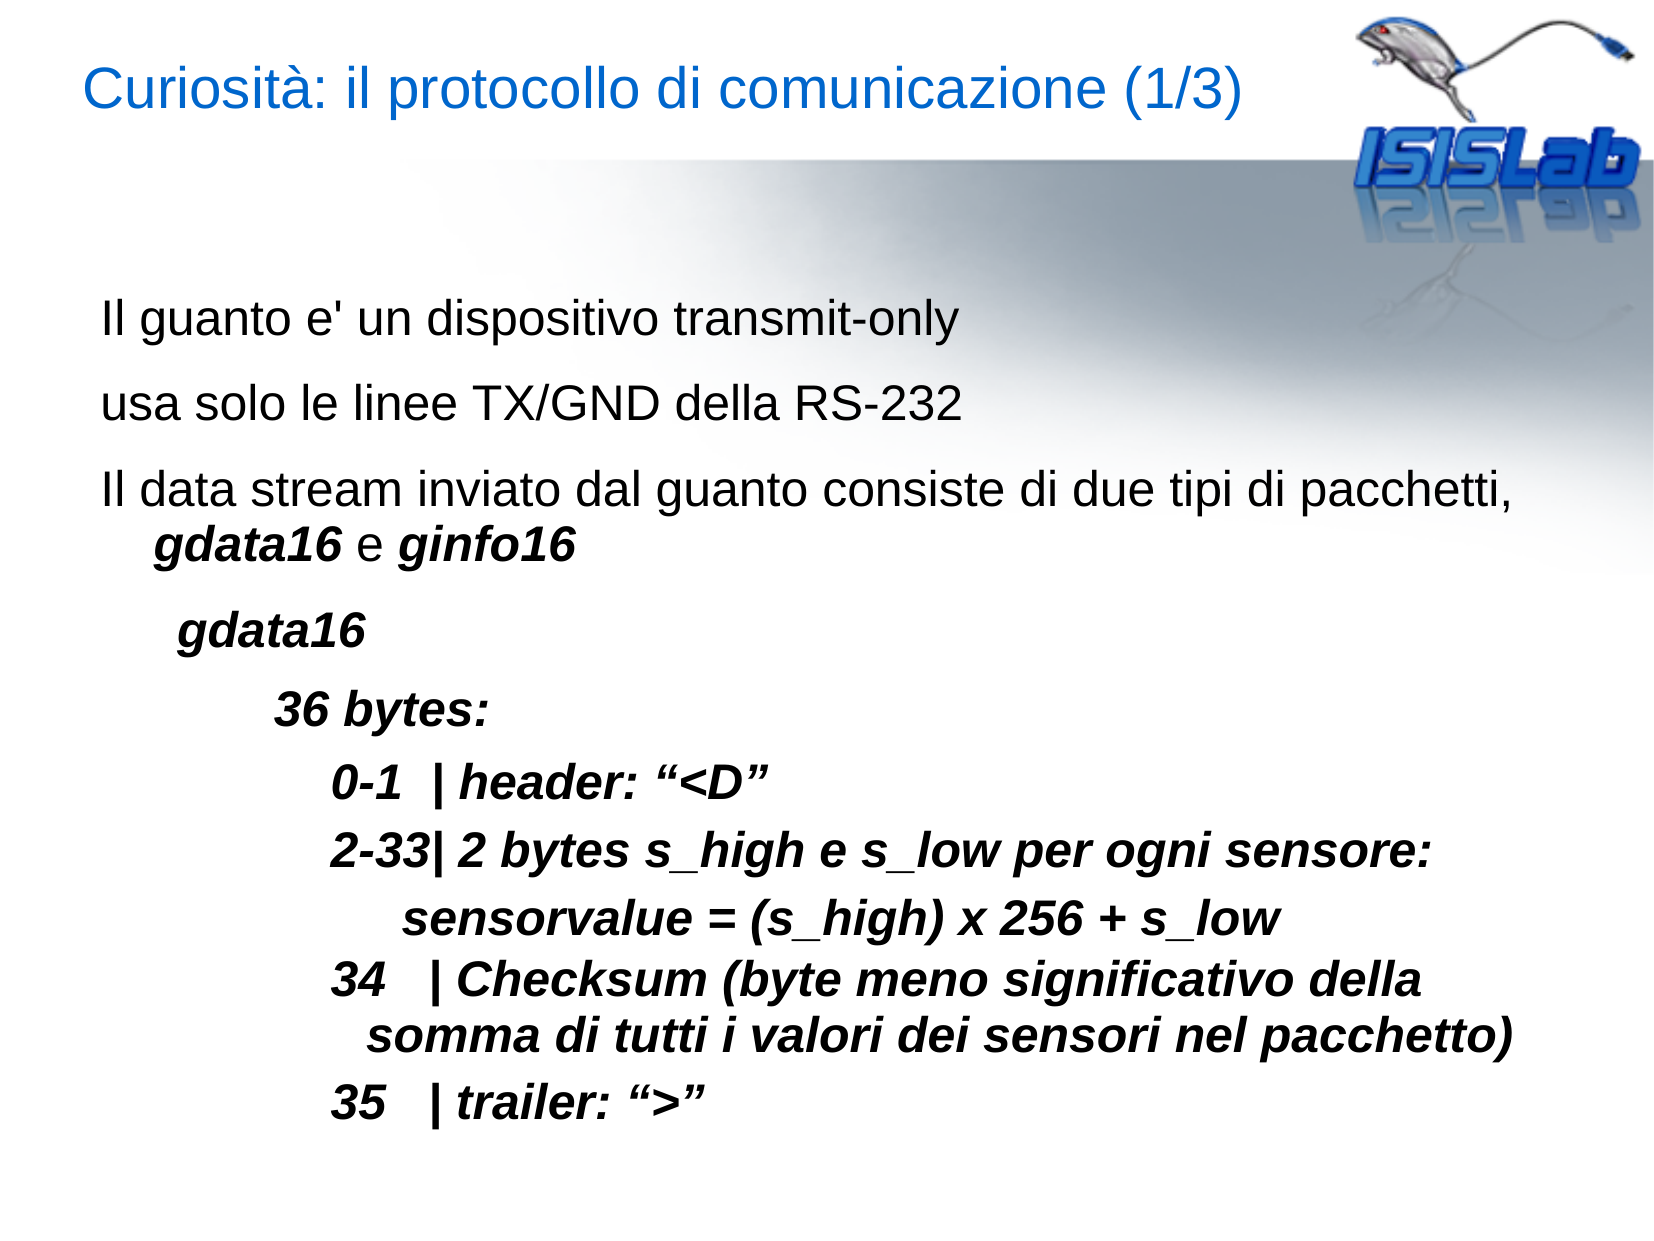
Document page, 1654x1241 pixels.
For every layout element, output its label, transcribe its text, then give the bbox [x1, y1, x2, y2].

title Curiosità: il protocollo di comunicazione (1/3) [82, 49, 1571, 257]
picture [0, 0, 1654, 1241]
list Il guanto e' un dispositivo transmit-only usa solo le linee TX/GND della RS-232 Il data stream inviato dal guanto consiste di due tipi di pacchetti, gdata16 e ginfo16 gdata16 36 bytes: 0-1 | header: “<D” 2-33| 2 bytes s_high e s_low per ogni sensore: sensorvalue = (s_high) x 256 + s_low 34 | Checksum (byte meno significativo della somma di tutti i valori dei sensori nel pacchetto) 35 | trailer: “>” [82, 290, 1571, 1142]
